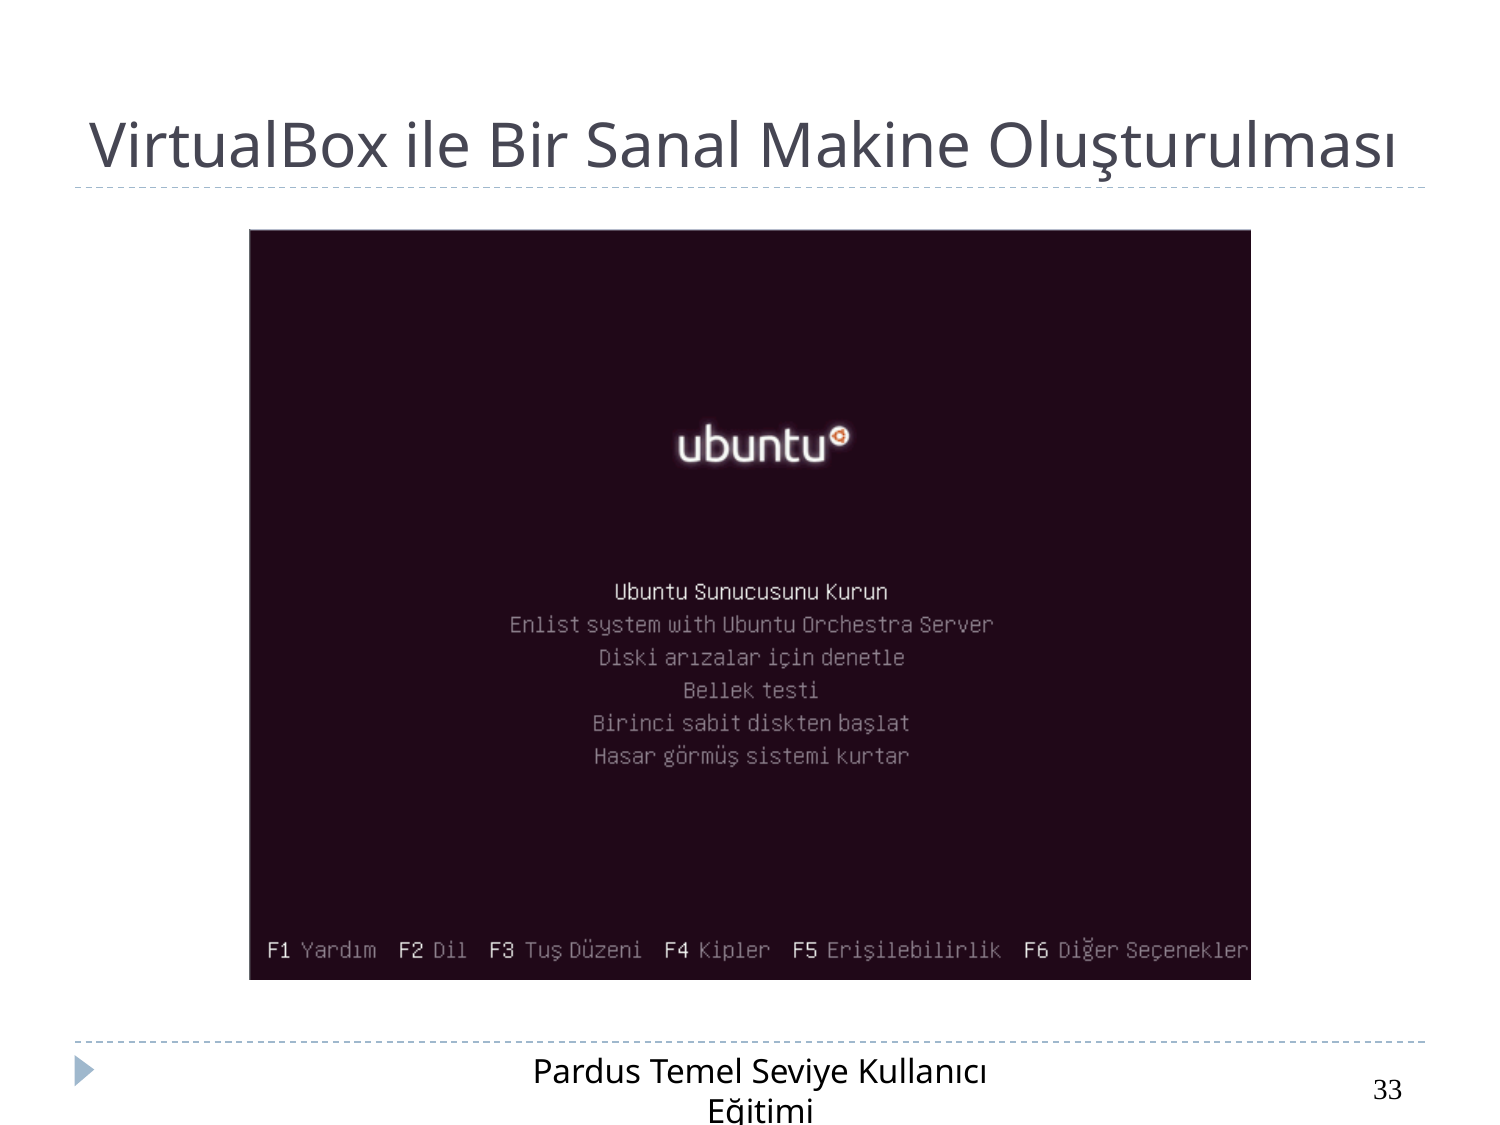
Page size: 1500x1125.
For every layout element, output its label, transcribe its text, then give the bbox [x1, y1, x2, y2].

title VirtualBox ile Bir Sanal Makine Oluşturulması [75, 24, 1425, 188]
picture [249, 229, 1251, 980]
